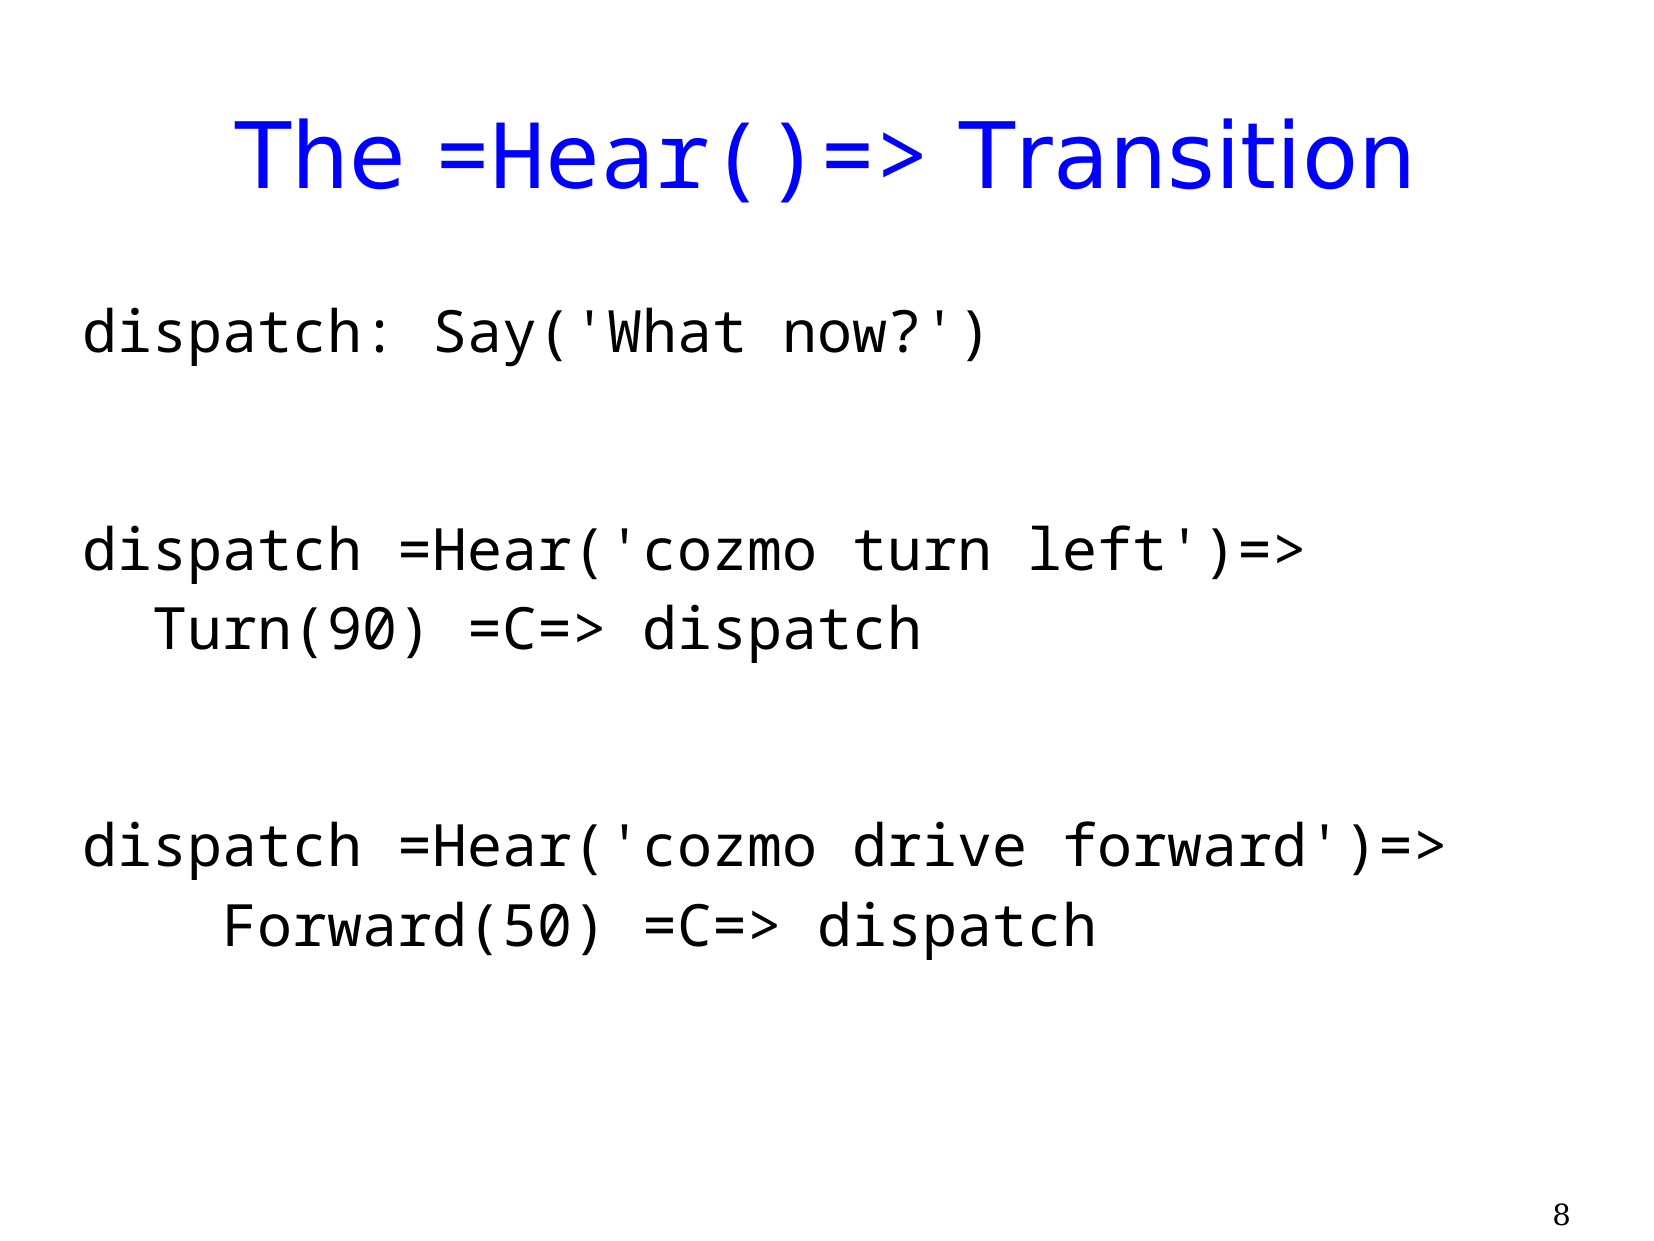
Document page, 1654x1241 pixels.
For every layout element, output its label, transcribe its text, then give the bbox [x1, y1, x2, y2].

title The =Hear()=> Transition [82, 49, 1571, 257]
list dispatch: Say('What now?') dispatch =Hear('cozmo turn left')=> Turn(90) =C=> dispatch dispatch =Hear('cozmo drive forward')=> Forward(50) =C=> dispatch [82, 290, 1571, 1109]
